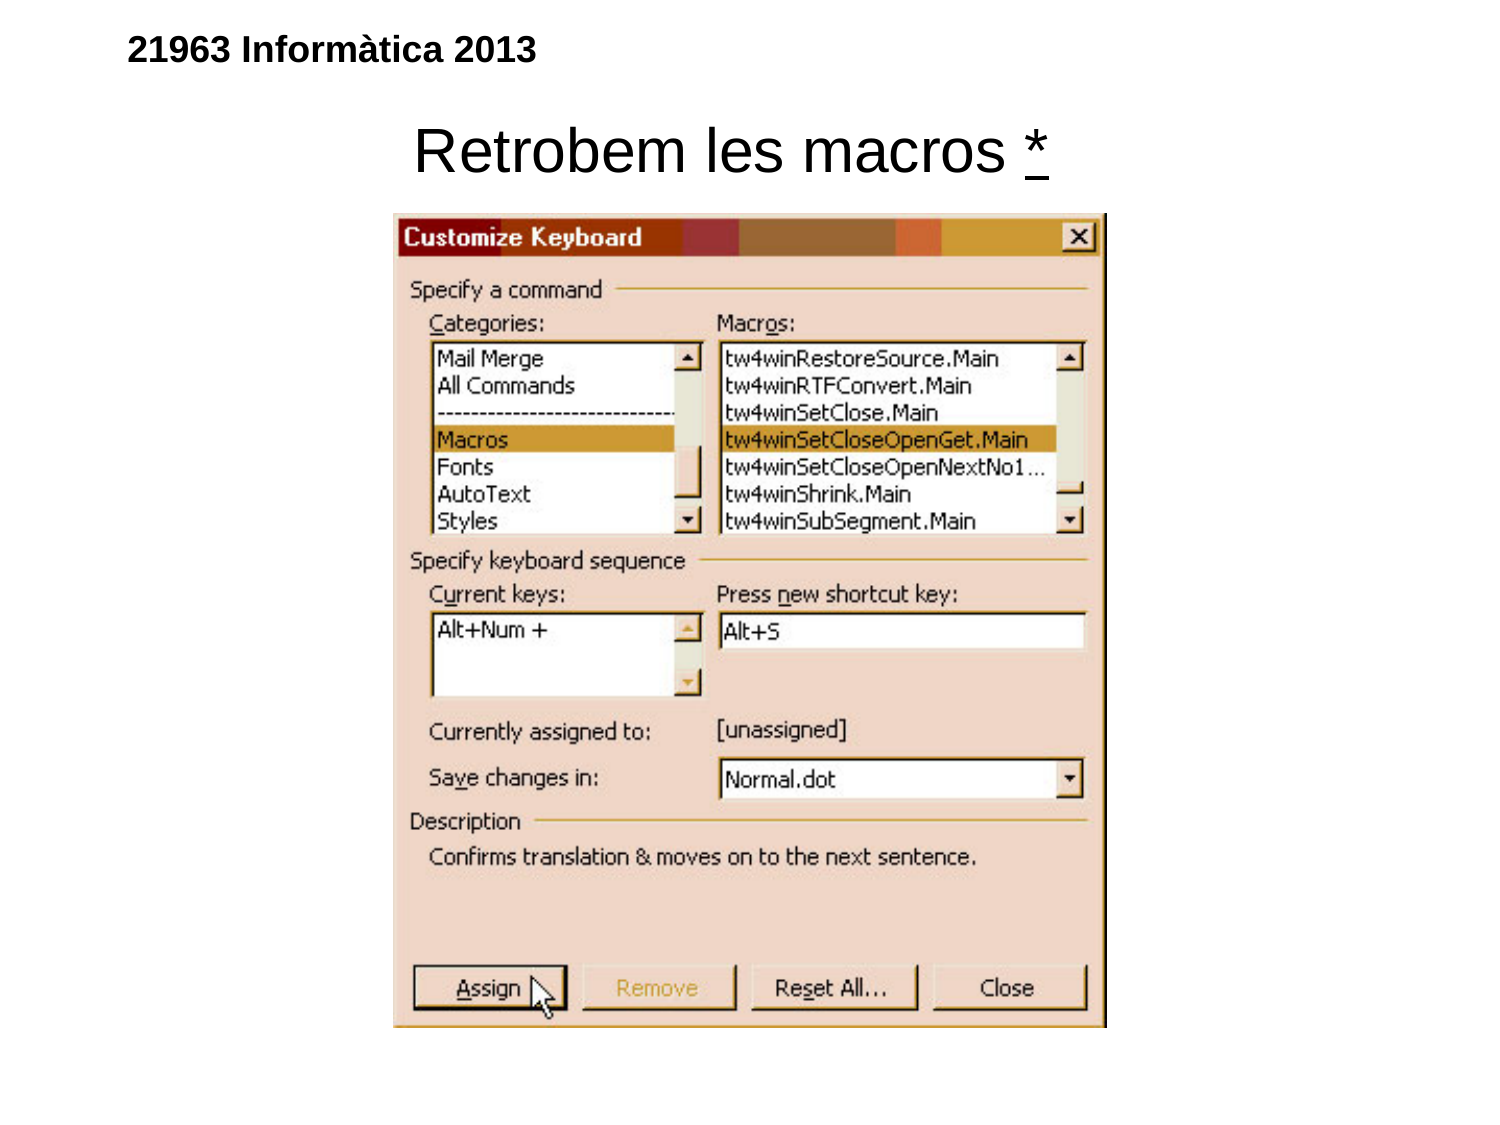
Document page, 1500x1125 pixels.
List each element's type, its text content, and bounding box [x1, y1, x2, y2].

picture [393, 213, 1107, 1028]
text_box 21963 Informàtica 2013 [112, 20, 1388, 85]
text_box Retrobem les macros * [97, 95, 1366, 195]
